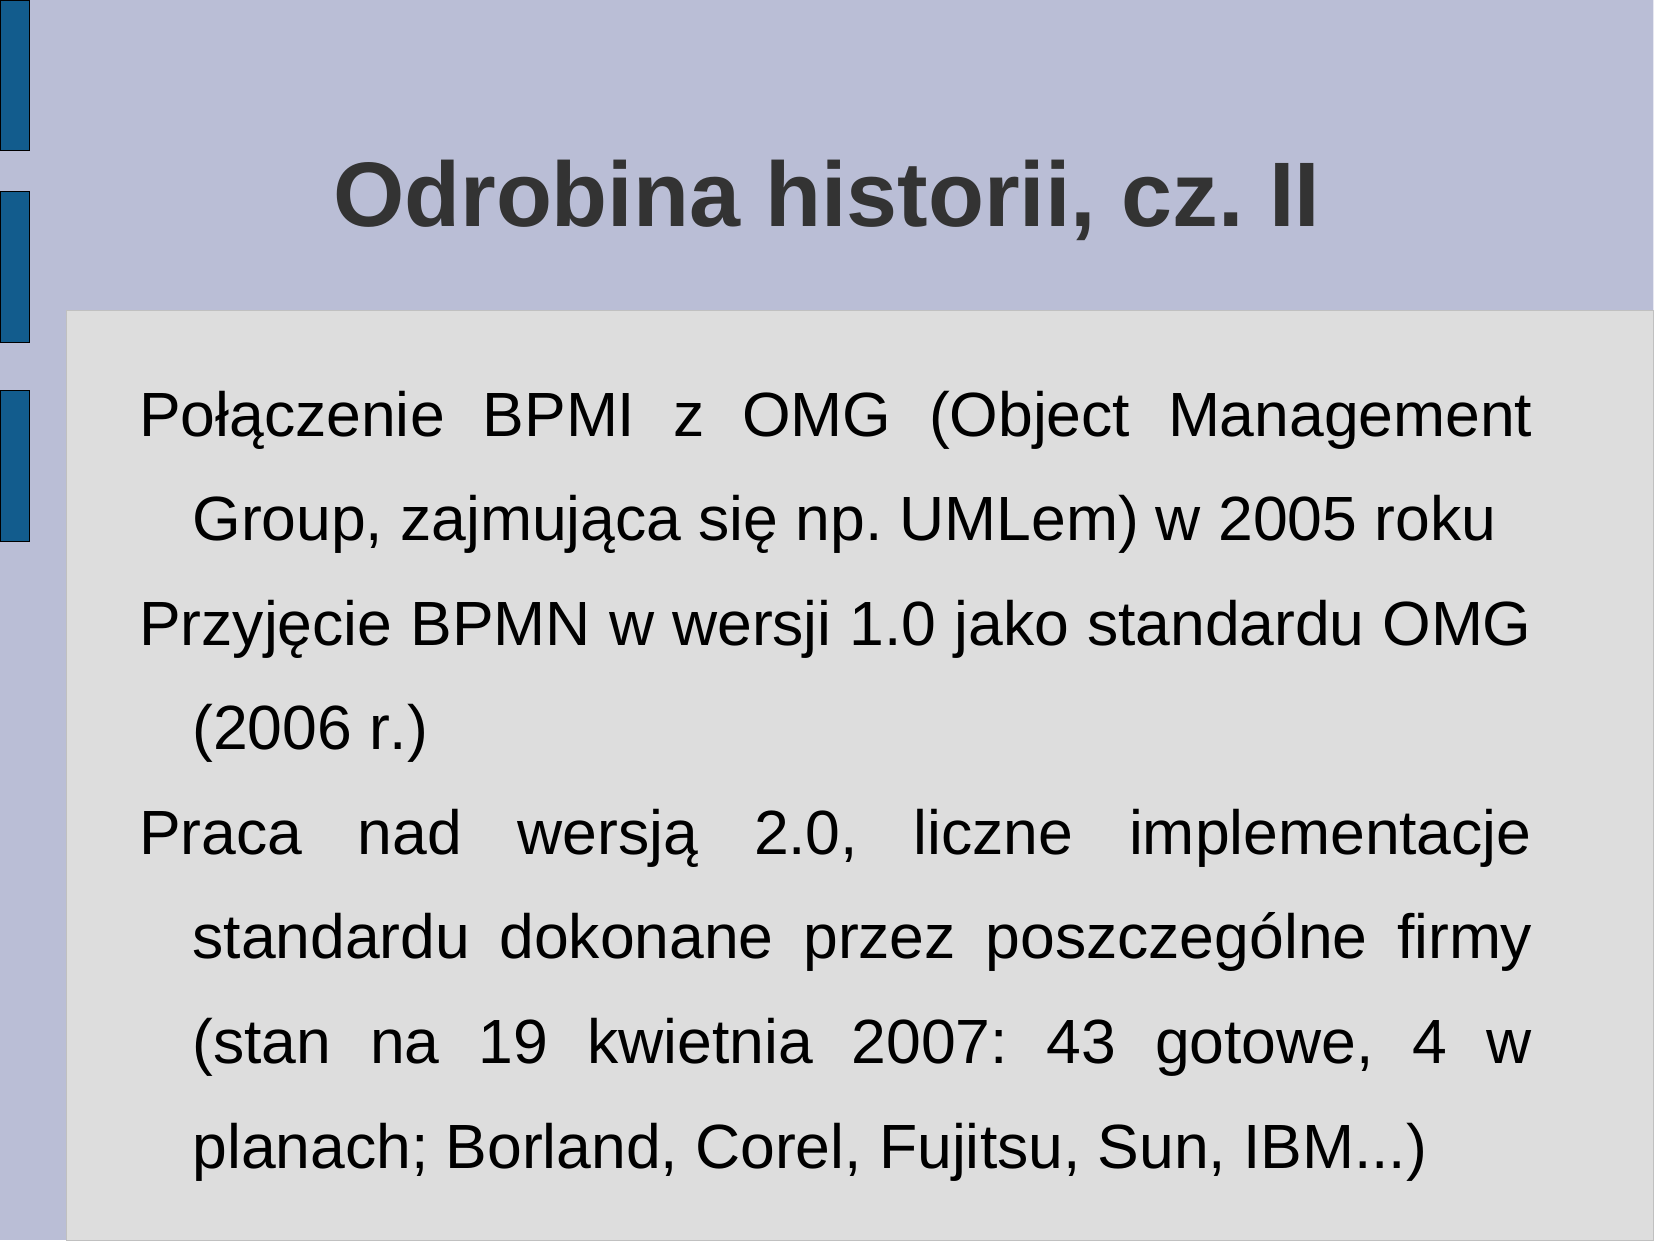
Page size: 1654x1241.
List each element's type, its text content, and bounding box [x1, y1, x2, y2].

list Połączenie BPMI z OMG (Object Management Group, zajmująca się np. UMLem) w 2005 roku Przyjęcie BPMN w wersji 1.0 jako standardu OMG (2006 r.) Praca nad wersją 2.0, liczne implementacje standardu dokonane przez poszczególne firmy (stan na 19 kwietnia 2007: 43 gotowe, 4 w planach; Borland, Corel, Fujitsu, Sun, IBM...) [121, 344, 1534, 1144]
title Odrobina historii, cz. II [121, 91, 1534, 299]
